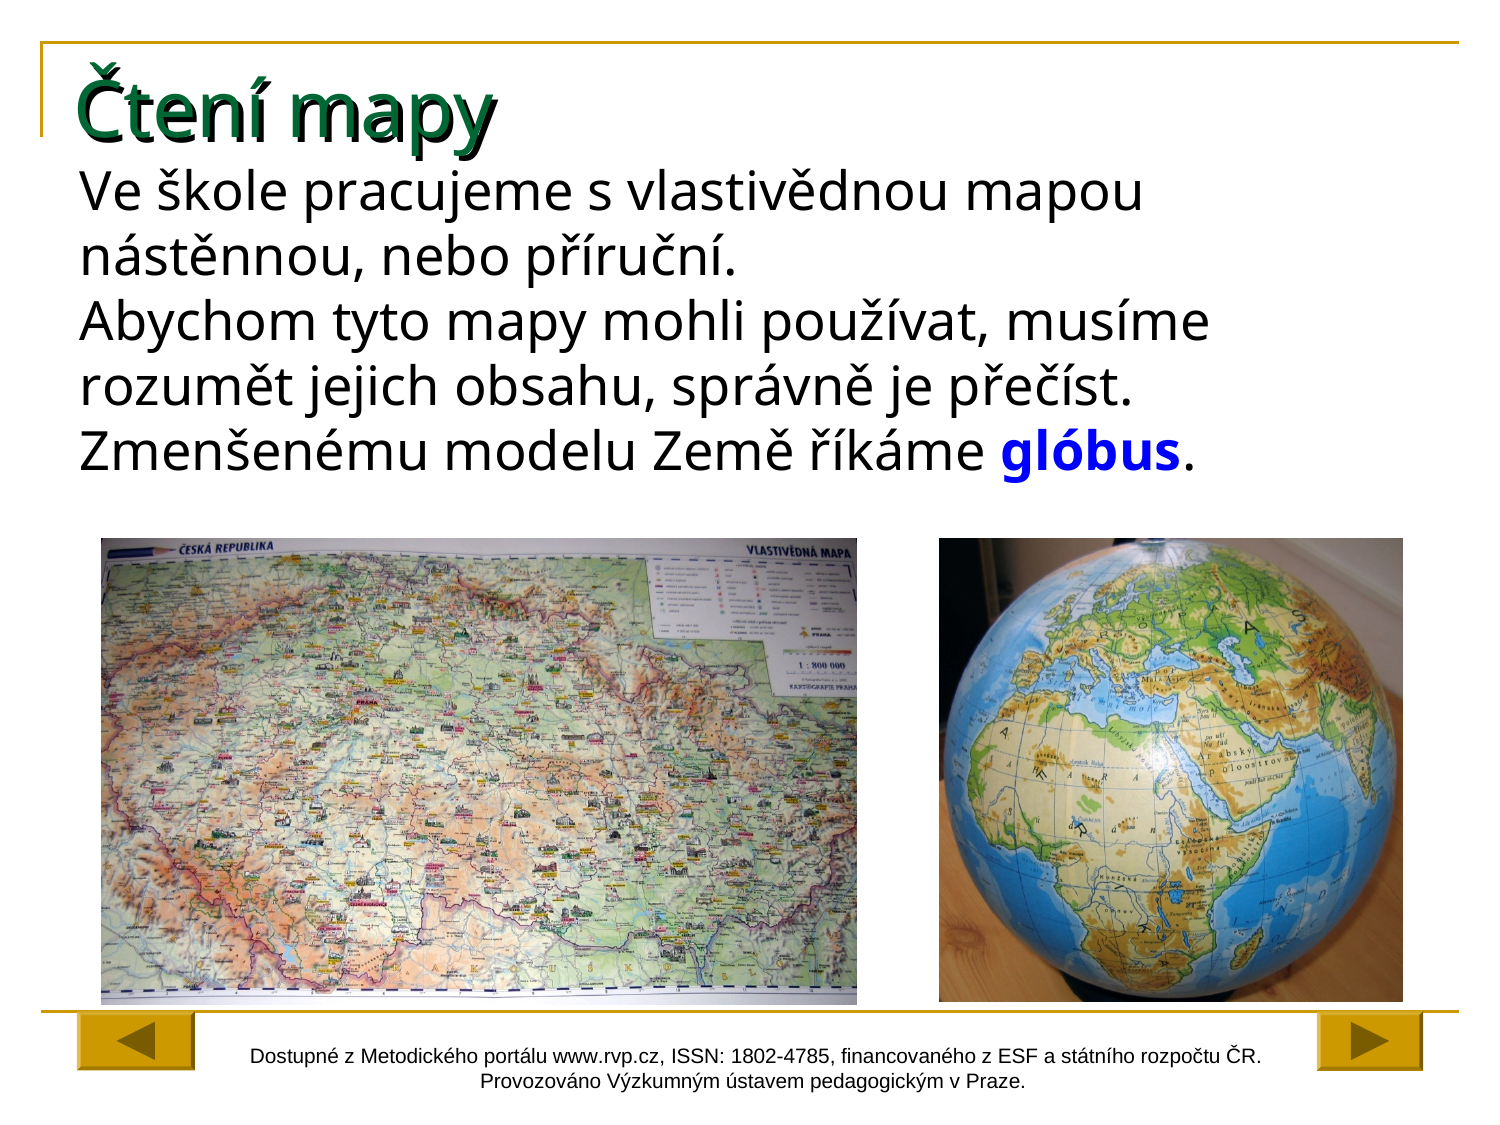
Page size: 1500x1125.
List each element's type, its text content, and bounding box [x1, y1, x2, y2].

text_box [1318, 1011, 1424, 1071]
picture [101, 538, 857, 1005]
text_box [78, 1011, 195, 1071]
picture [939, 538, 1403, 1002]
text_box Ve škole pracujeme s vlastivědnou mapou nástěnnou, nebo příruční. Abychom tyto mapy mohli používat, musíme rozumět jejich obsahu, správně je přečíst. Zmenšenému modelu Země říkáme glóbus. [64, 148, 1447, 490]
title Čtení mapy [58, 45, 604, 197]
